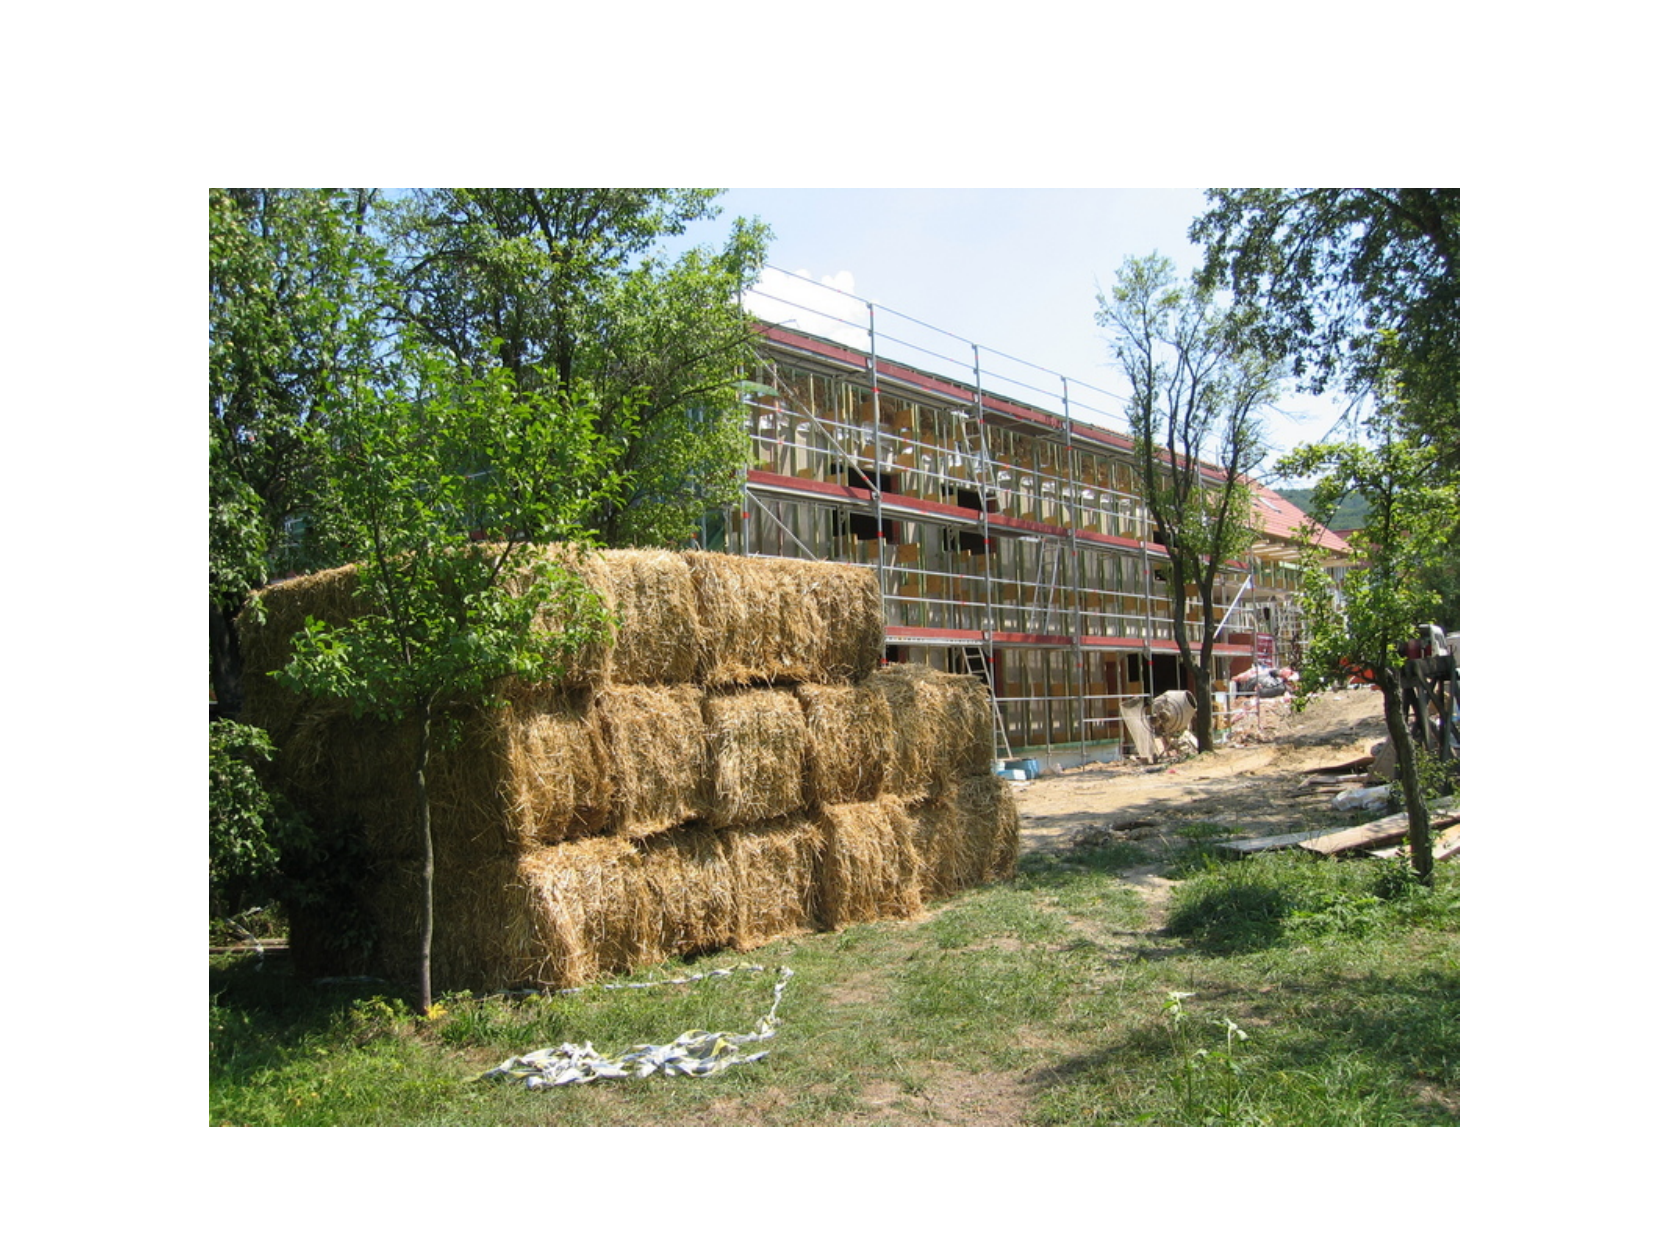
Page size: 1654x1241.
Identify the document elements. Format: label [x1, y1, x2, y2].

picture [209, 188, 1460, 1127]
